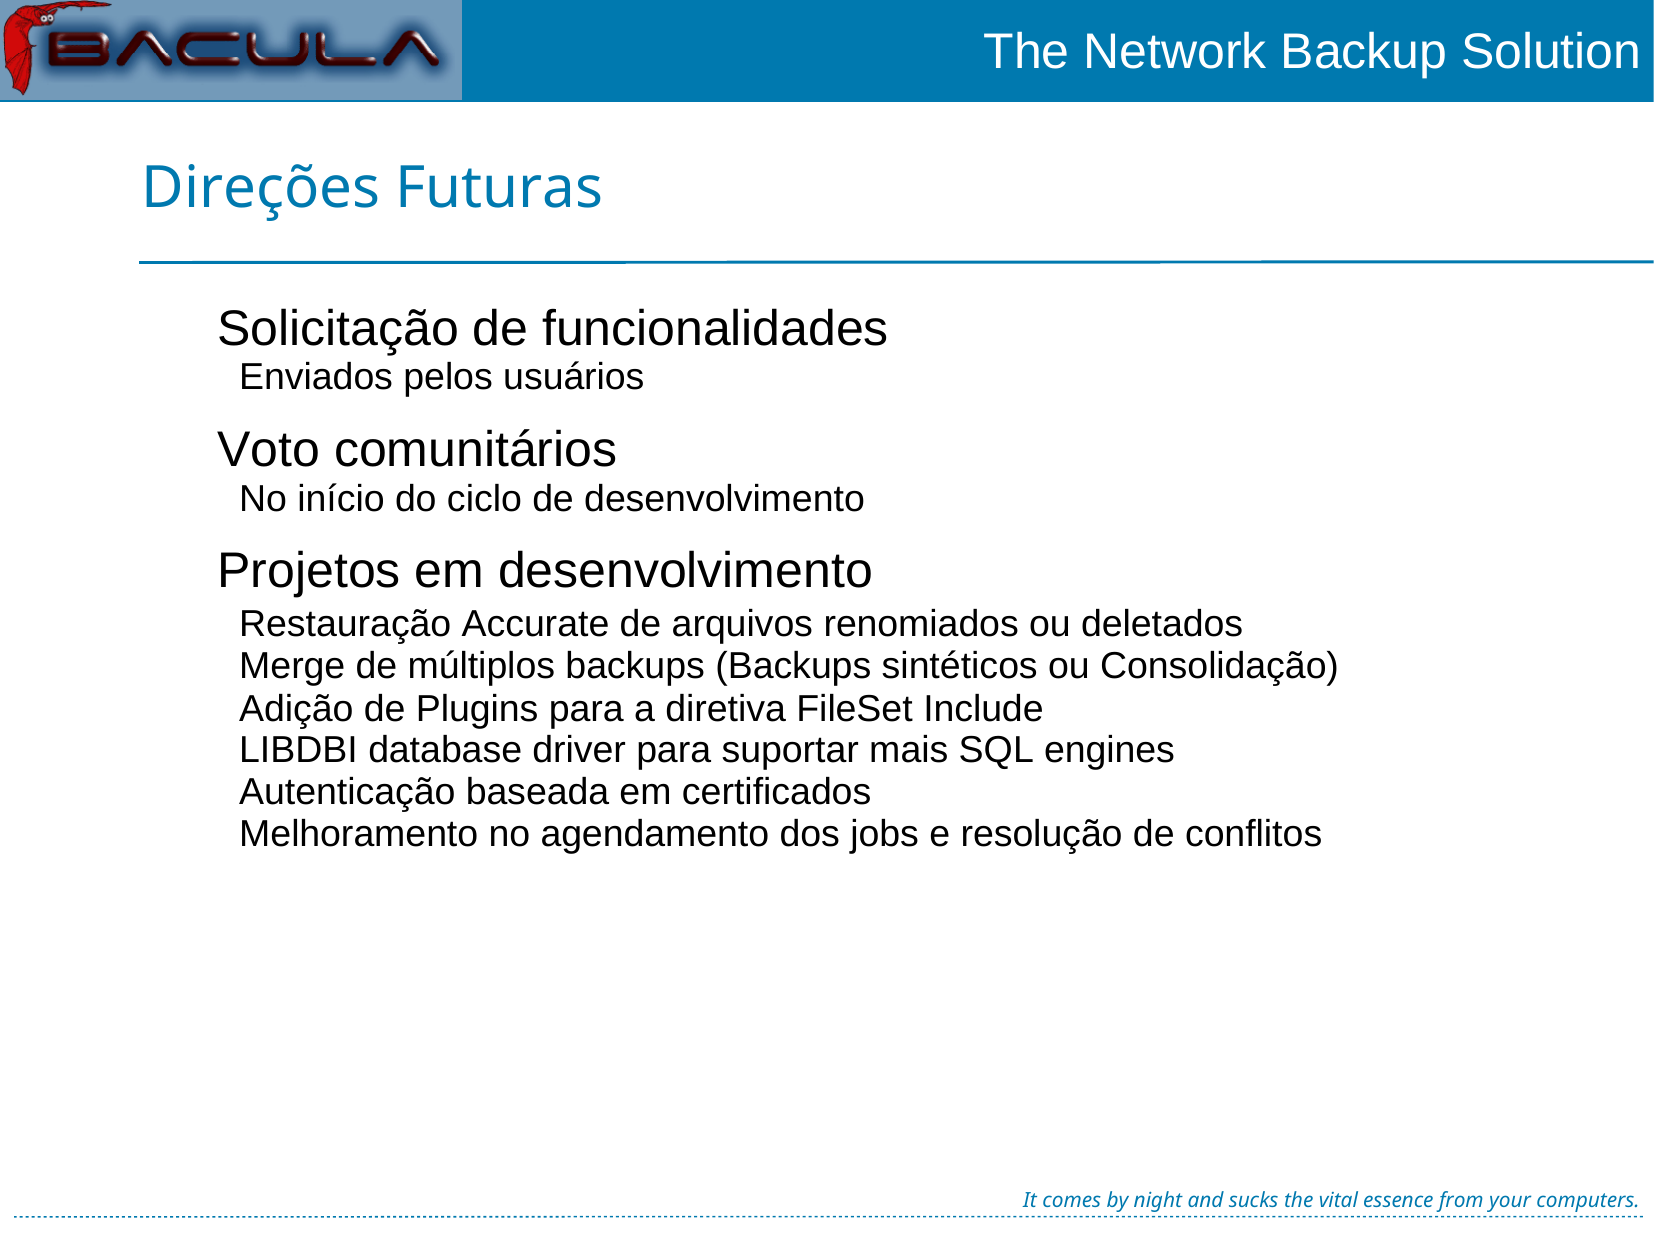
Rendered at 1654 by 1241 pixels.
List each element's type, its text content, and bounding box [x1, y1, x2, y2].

title Direções Futuras [141, 112, 1501, 226]
list Solicitação de funcionalidades Enviados pelos usuários Voto comunitários No início do ciclo de desenvolvimento Projetos em desenvolvimento Restauração Accurate de arquivos renomiados ou deletados Merge de múltiplos backups (Backups sintéticos ou Consolidação) Adição de Plugins para a diretiva FileSet Include LIBDBI database driver para suportar mais SQL engines Autenticação baseada em certificados Melhoramento no agendamento dos jobs e resolução de conflitos [144, 300, 1538, 1127]
picture [0, 0, 461, 99]
